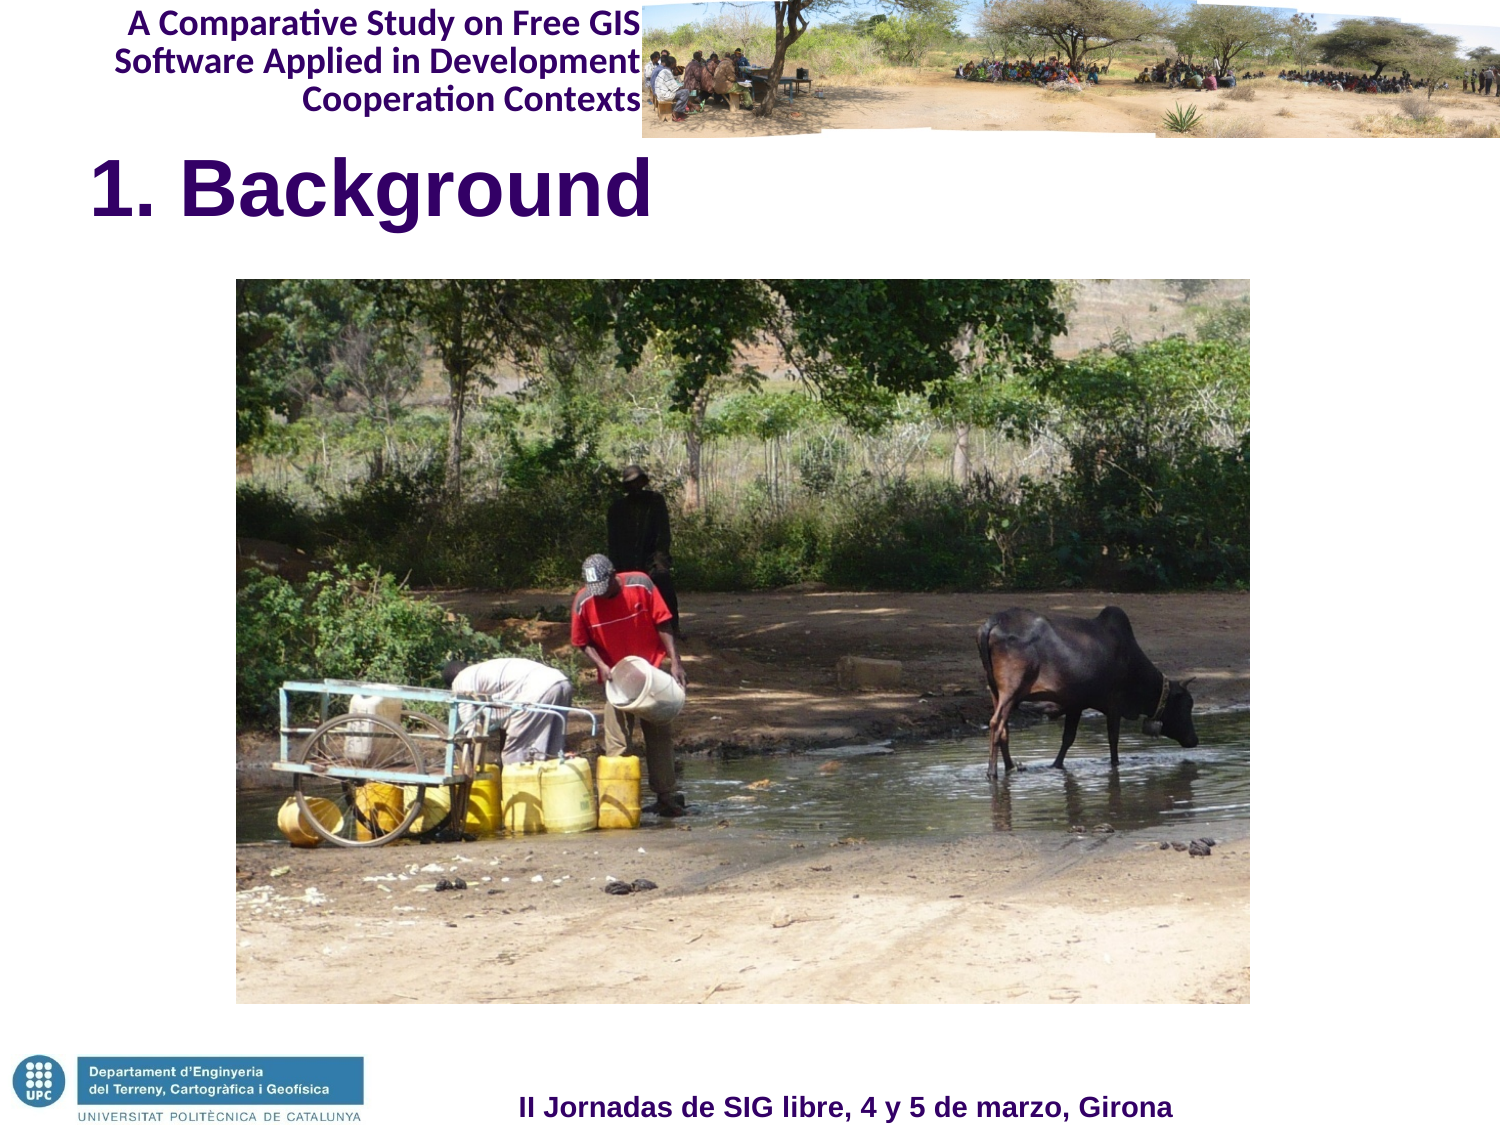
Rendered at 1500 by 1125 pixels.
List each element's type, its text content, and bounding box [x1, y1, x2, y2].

text_box II Jornadas de SIG libre, 4 y 5 de marzo, Girona [360, 1083, 1341, 1125]
picture [236, 279, 1250, 1004]
picture [0, 1054, 376, 1125]
title 1. Background [75, 105, 1199, 272]
picture [642, 0, 1500, 138]
